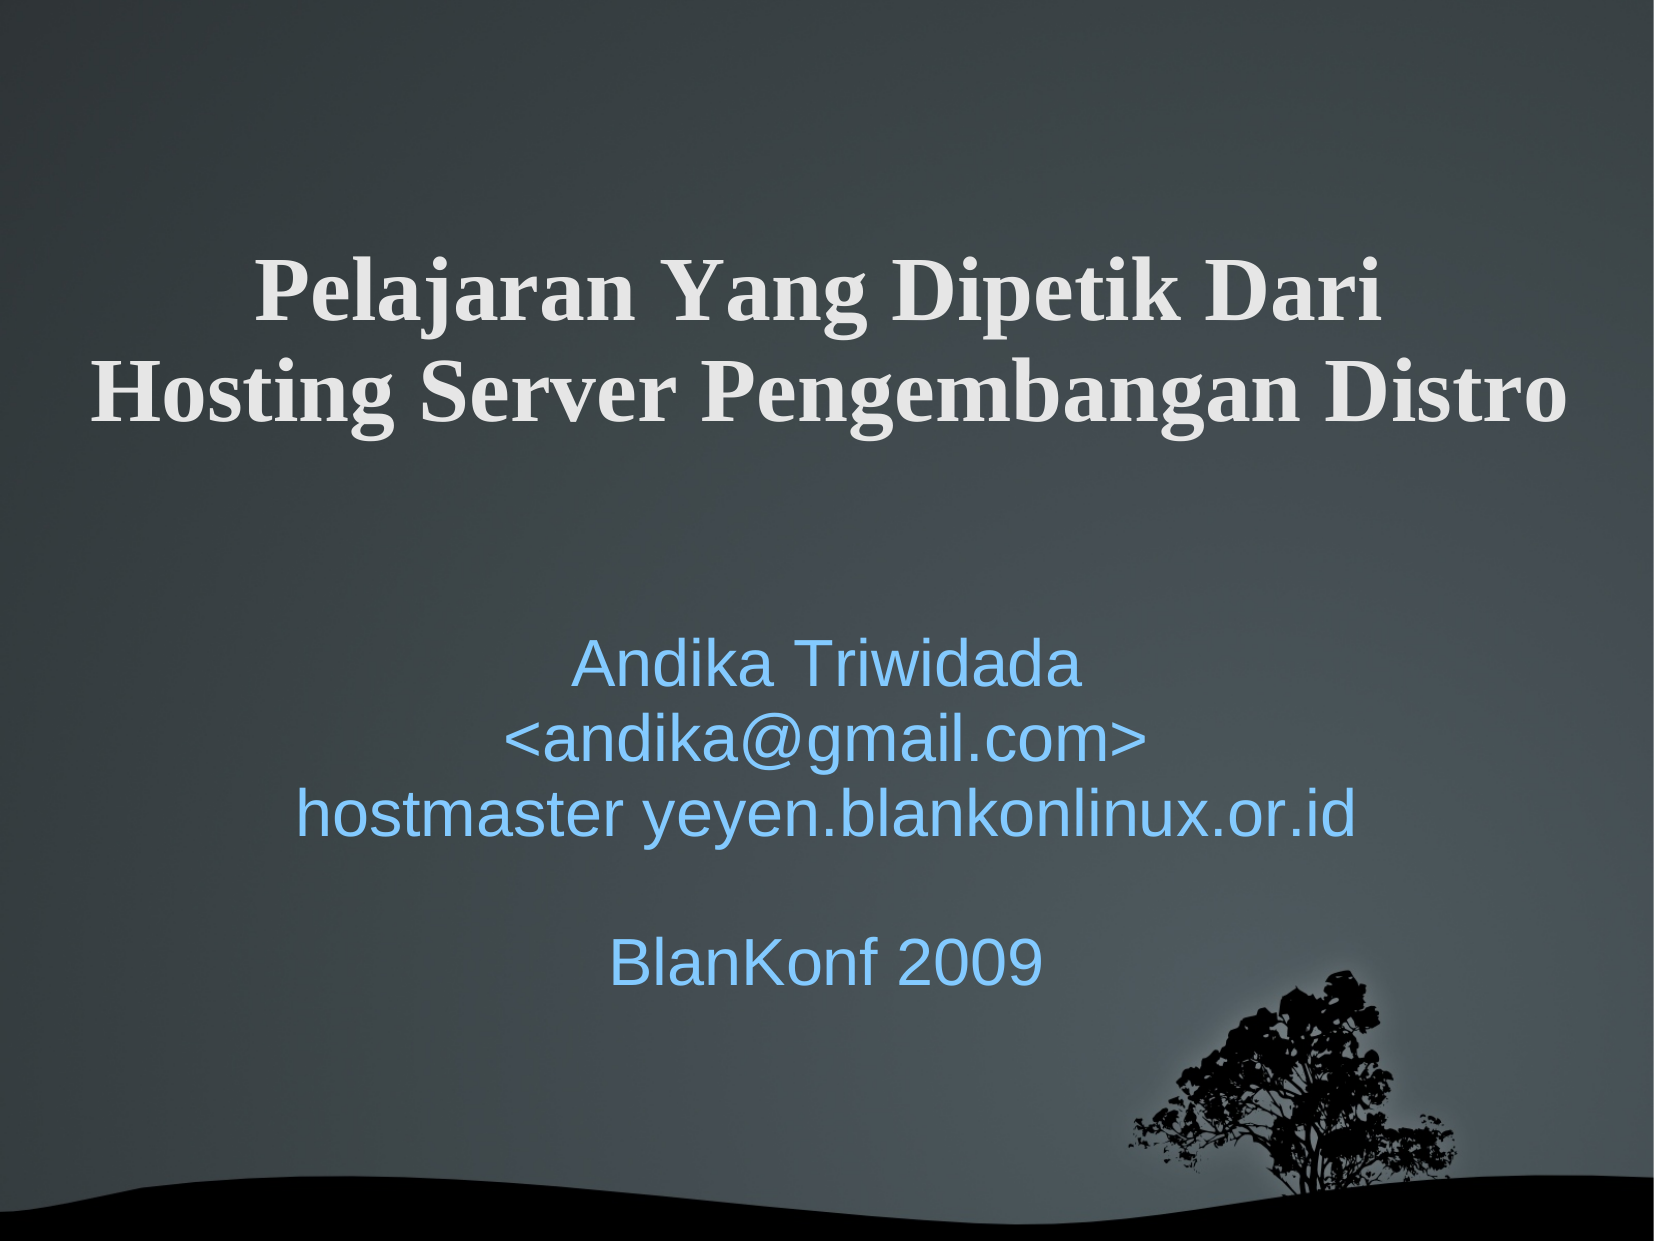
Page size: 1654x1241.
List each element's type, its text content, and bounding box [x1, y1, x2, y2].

picture [0, 0, 1654, 1241]
subtitle Andika Triwidada <andika@gmail.com> hostmaster yeyen.blankonlinux.or.id BlanKonf 2009 [82, 525, 1571, 1102]
title Pelajaran Yang Dipetik Dari Hosting Server Pengembangan Distro [86, 150, 1576, 530]
